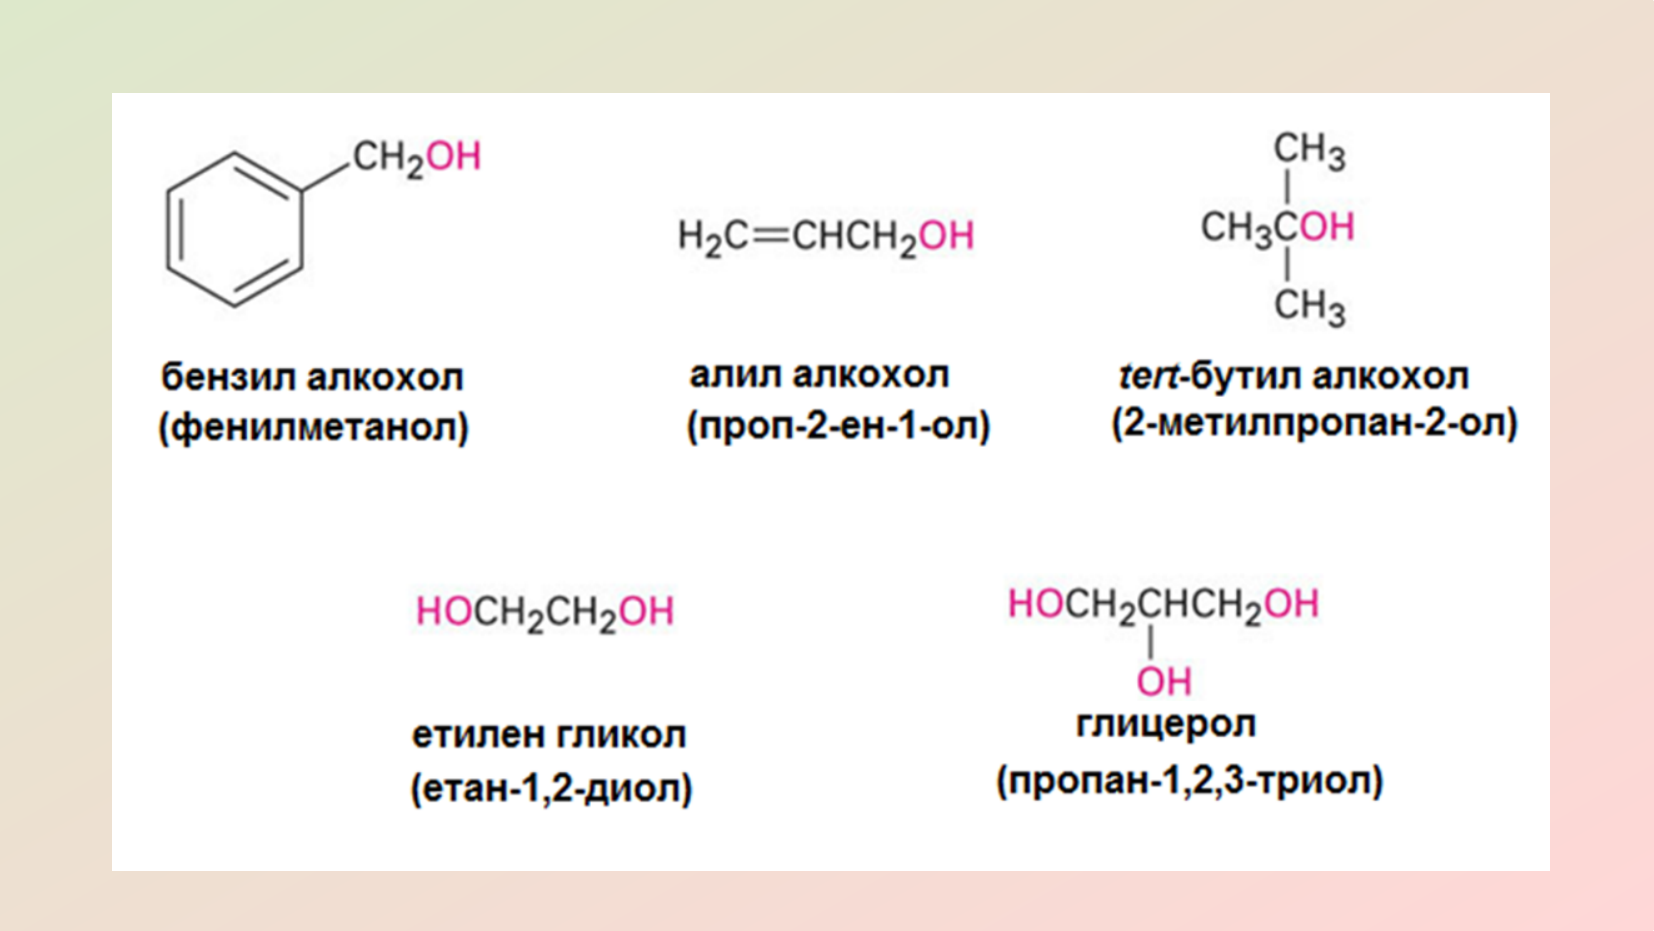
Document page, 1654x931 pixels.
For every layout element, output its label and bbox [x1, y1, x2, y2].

picture [112, 93, 1550, 871]
